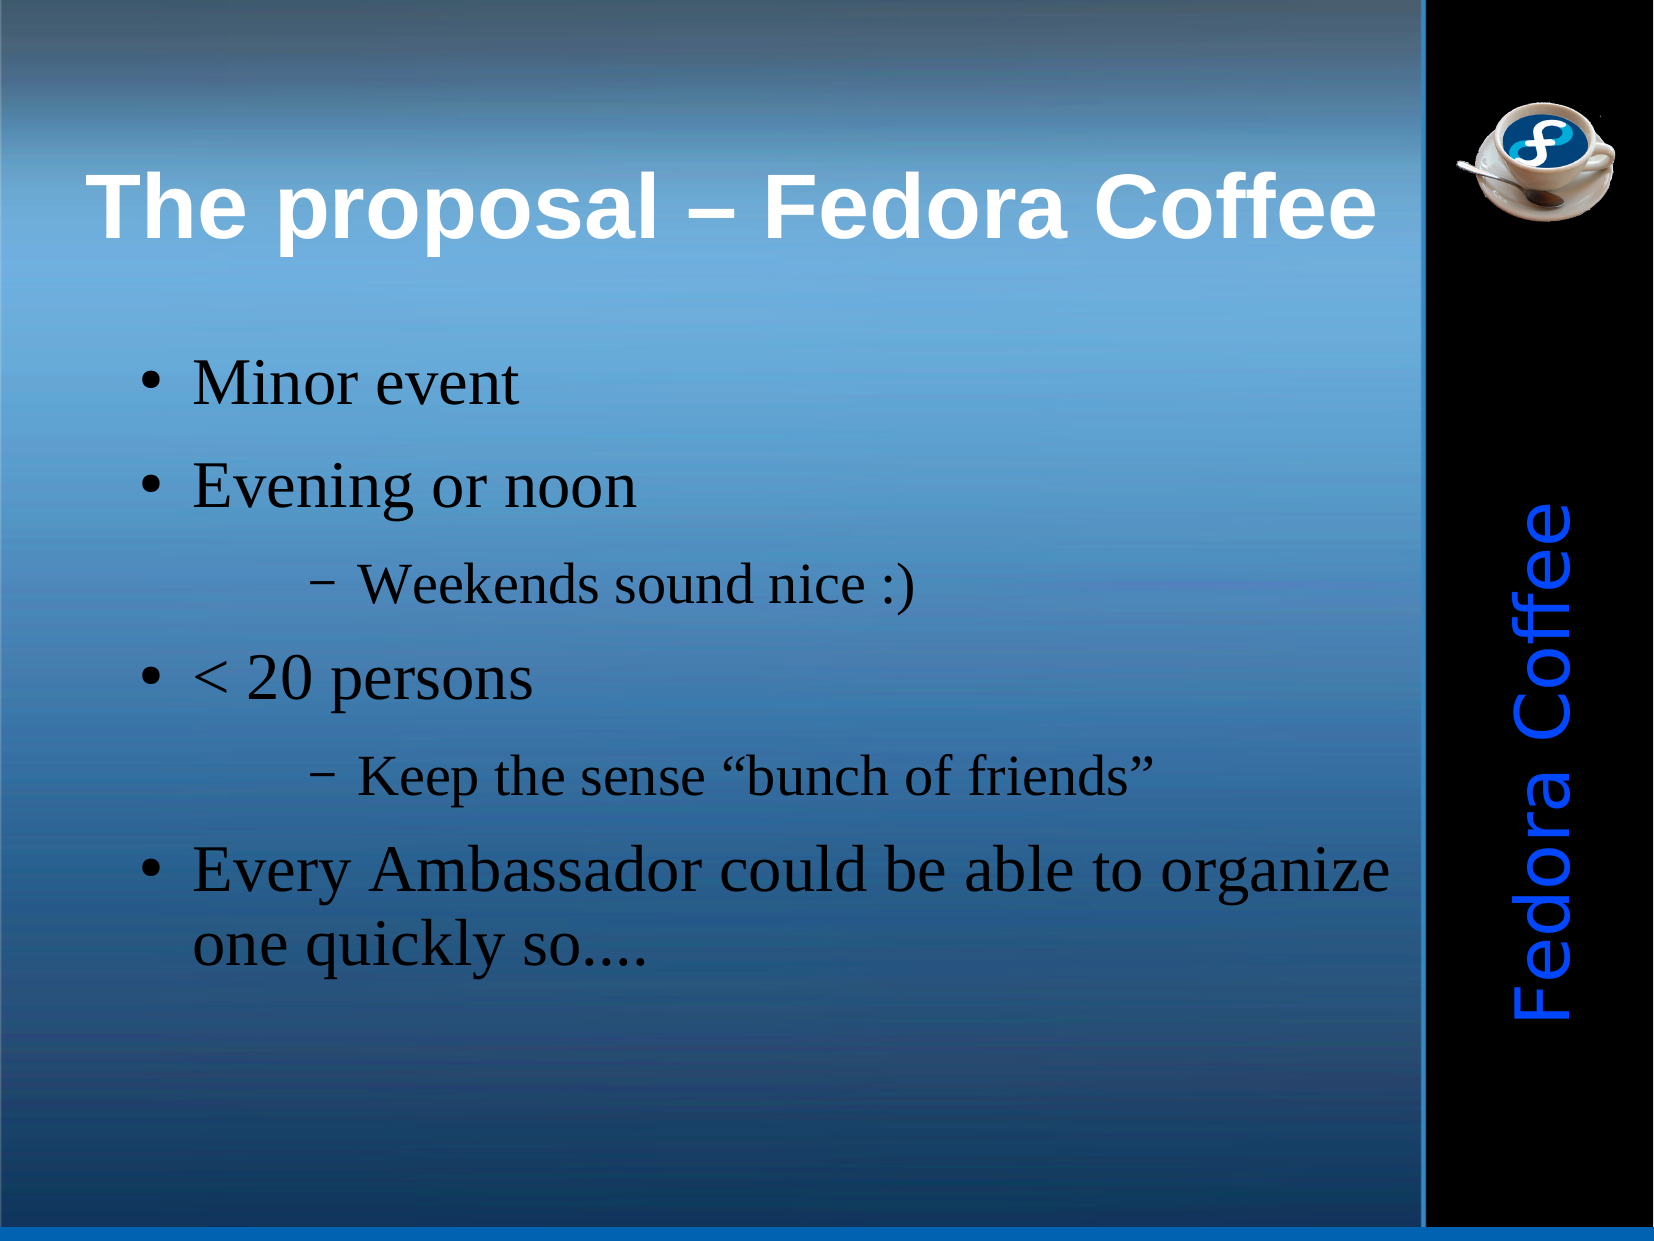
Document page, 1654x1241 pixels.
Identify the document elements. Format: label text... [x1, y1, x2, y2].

picture [0, 0, 1654, 1227]
text_box Fedora Coffee [1499, 466, 1599, 1027]
title The proposal – Fedora Coffee [85, 102, 1498, 311]
list Minor event Evening or noon Weekends sound nice :) < 20 persons Keep the sense “bunch of friends” Every Ambassador could be able to organize one quickly so.... [121, 344, 1533, 1127]
